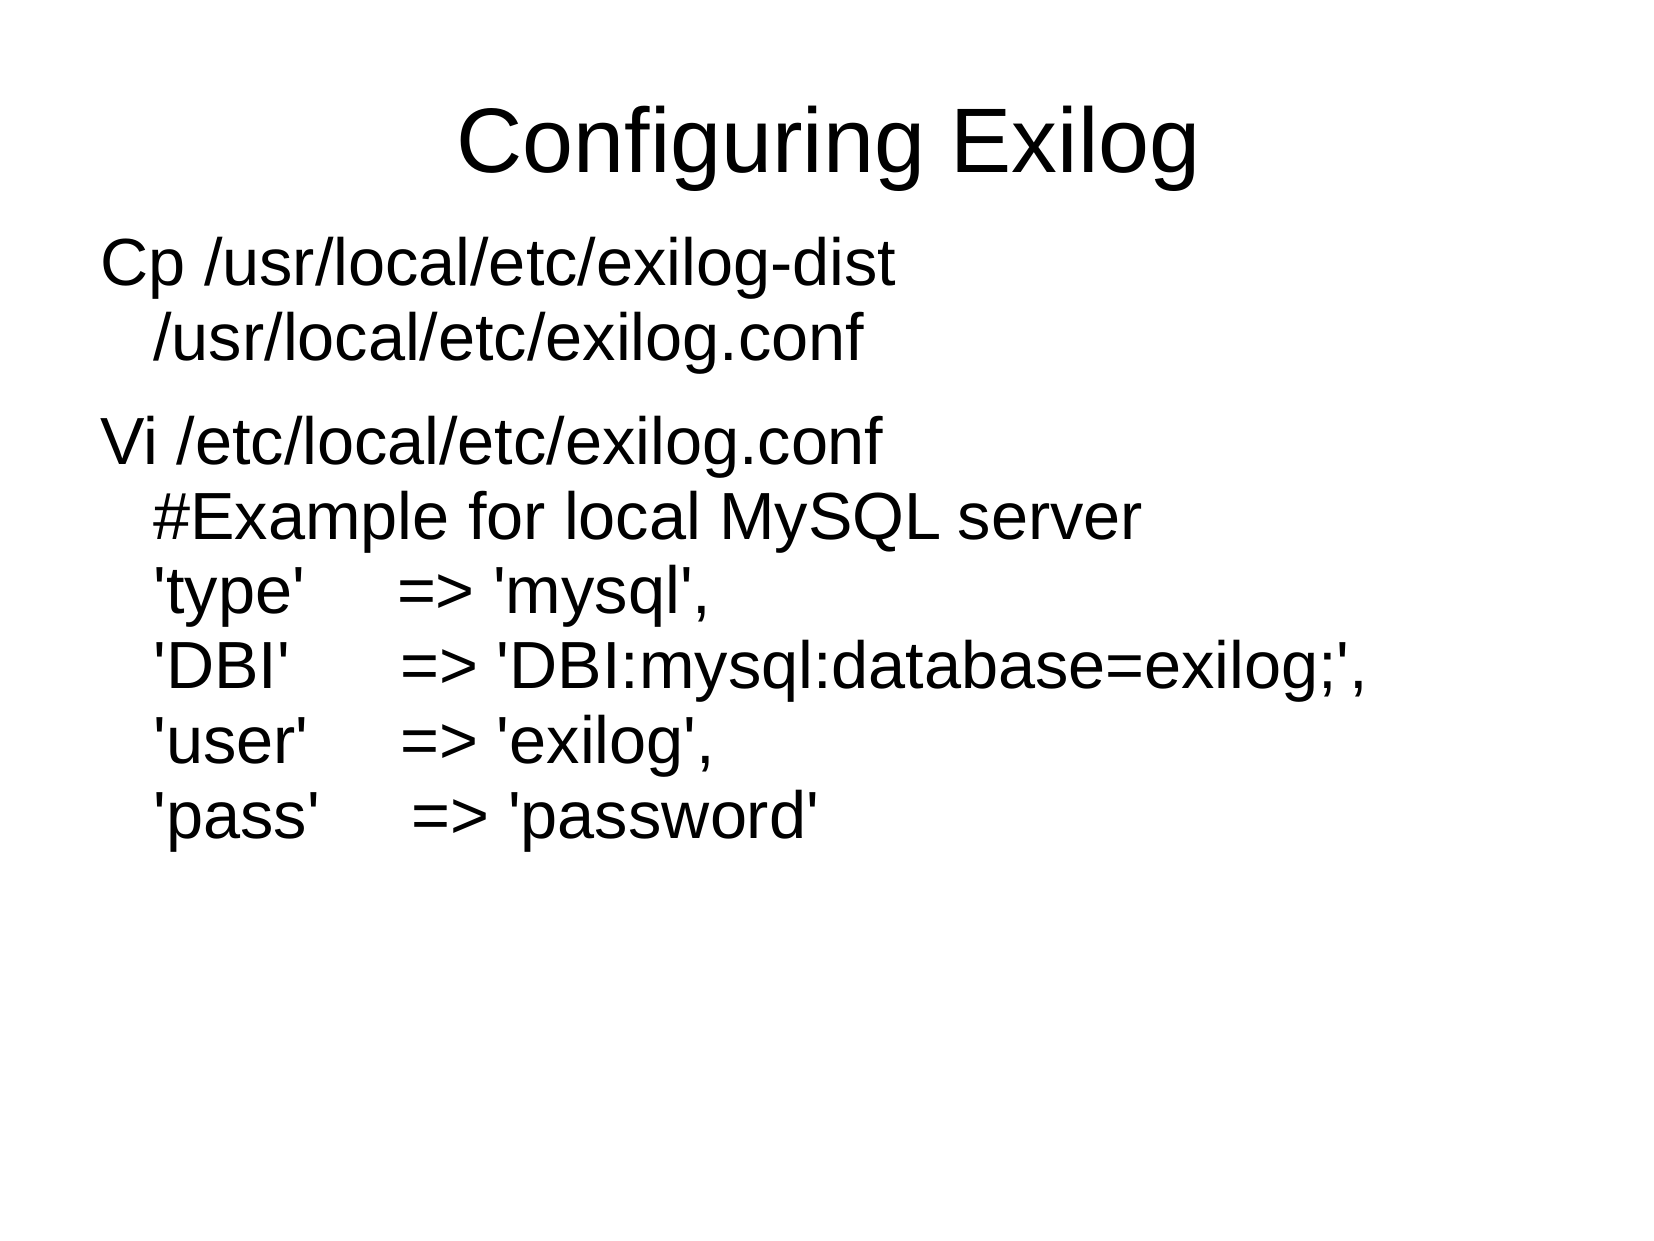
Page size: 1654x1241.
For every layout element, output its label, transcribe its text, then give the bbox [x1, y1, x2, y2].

title Configuring Exilog [82, 56, 1576, 225]
list Cp /usr/local/etc/exilog-dist /usr/local/etc/exilog.conf Vi /etc/local/etc/exilog.conf #Example for local MySQL server 'type' => 'mysql', 'DBI' => 'DBI:mysql:database=exilog;', 'user' => 'exilog', 'pass' => 'password' [82, 225, 1576, 1241]
